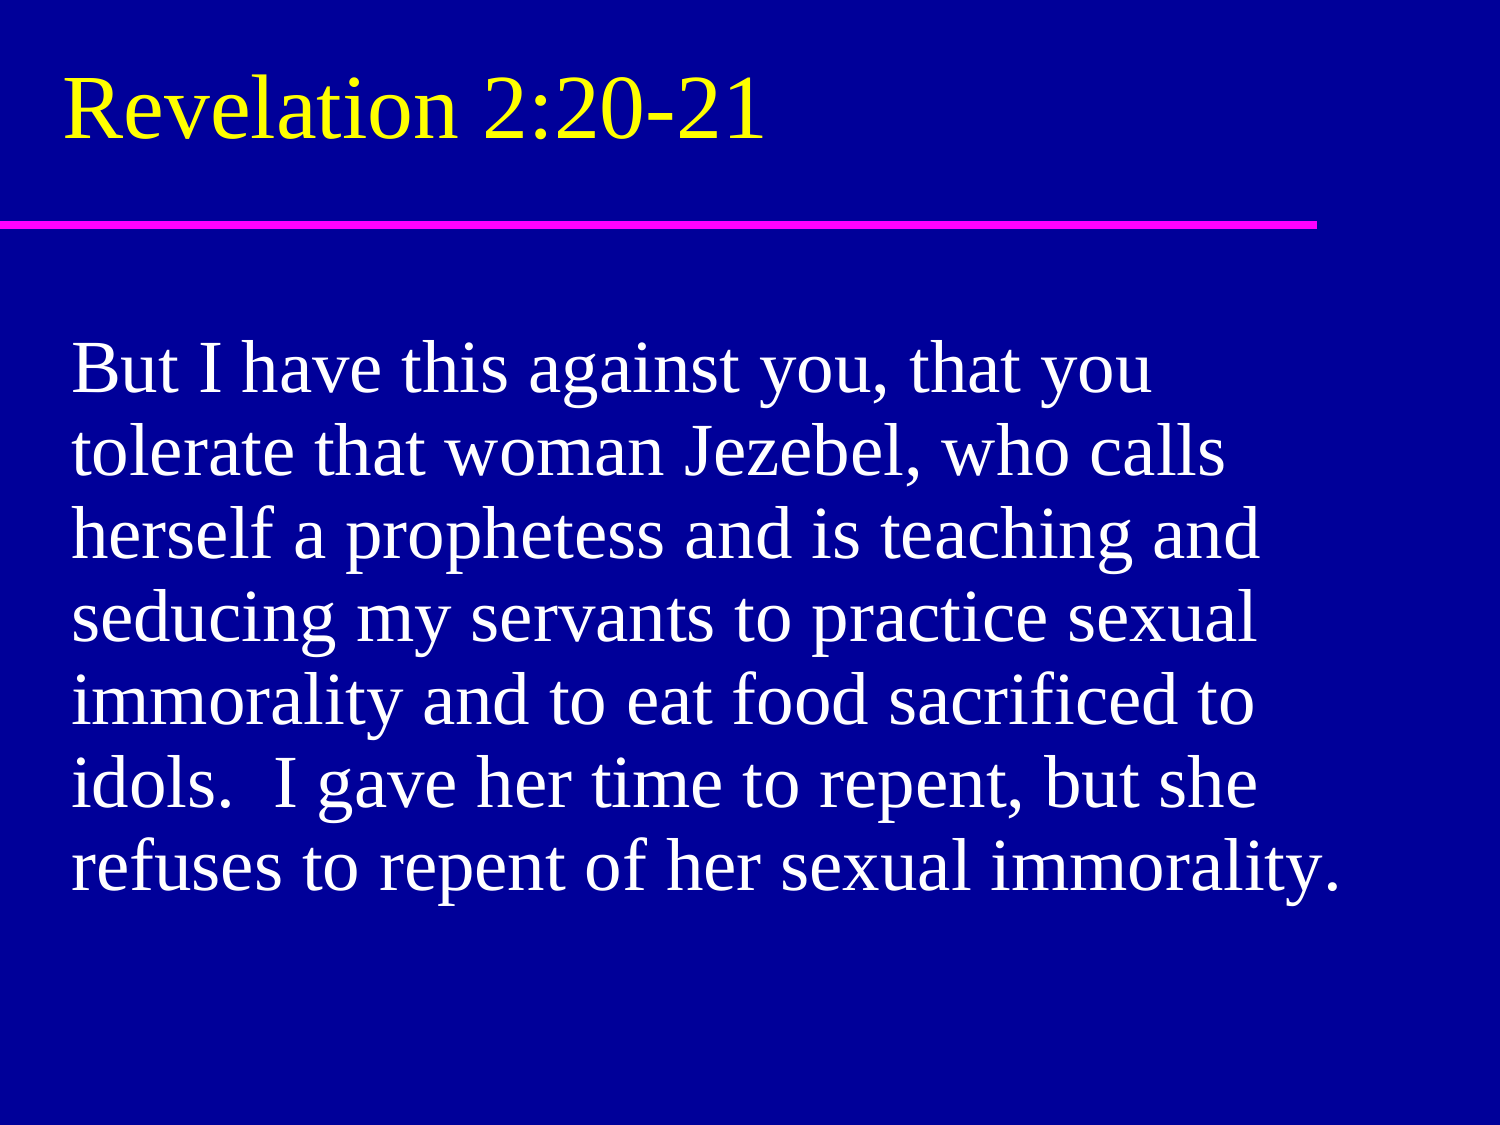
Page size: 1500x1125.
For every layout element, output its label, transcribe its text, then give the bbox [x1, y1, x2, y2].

title Revelation 2:20-21 [62, 0, 1338, 225]
text_box But I have this against you, that you tolerate that woman Jezebel, who calls herself a prophetess and is teaching and seducing my servants to practice sexual immorality and to eat food sacrificed to idols. I gave her time to repent, but she refuses to repent of her sexual immorality. [56, 318, 1407, 915]
